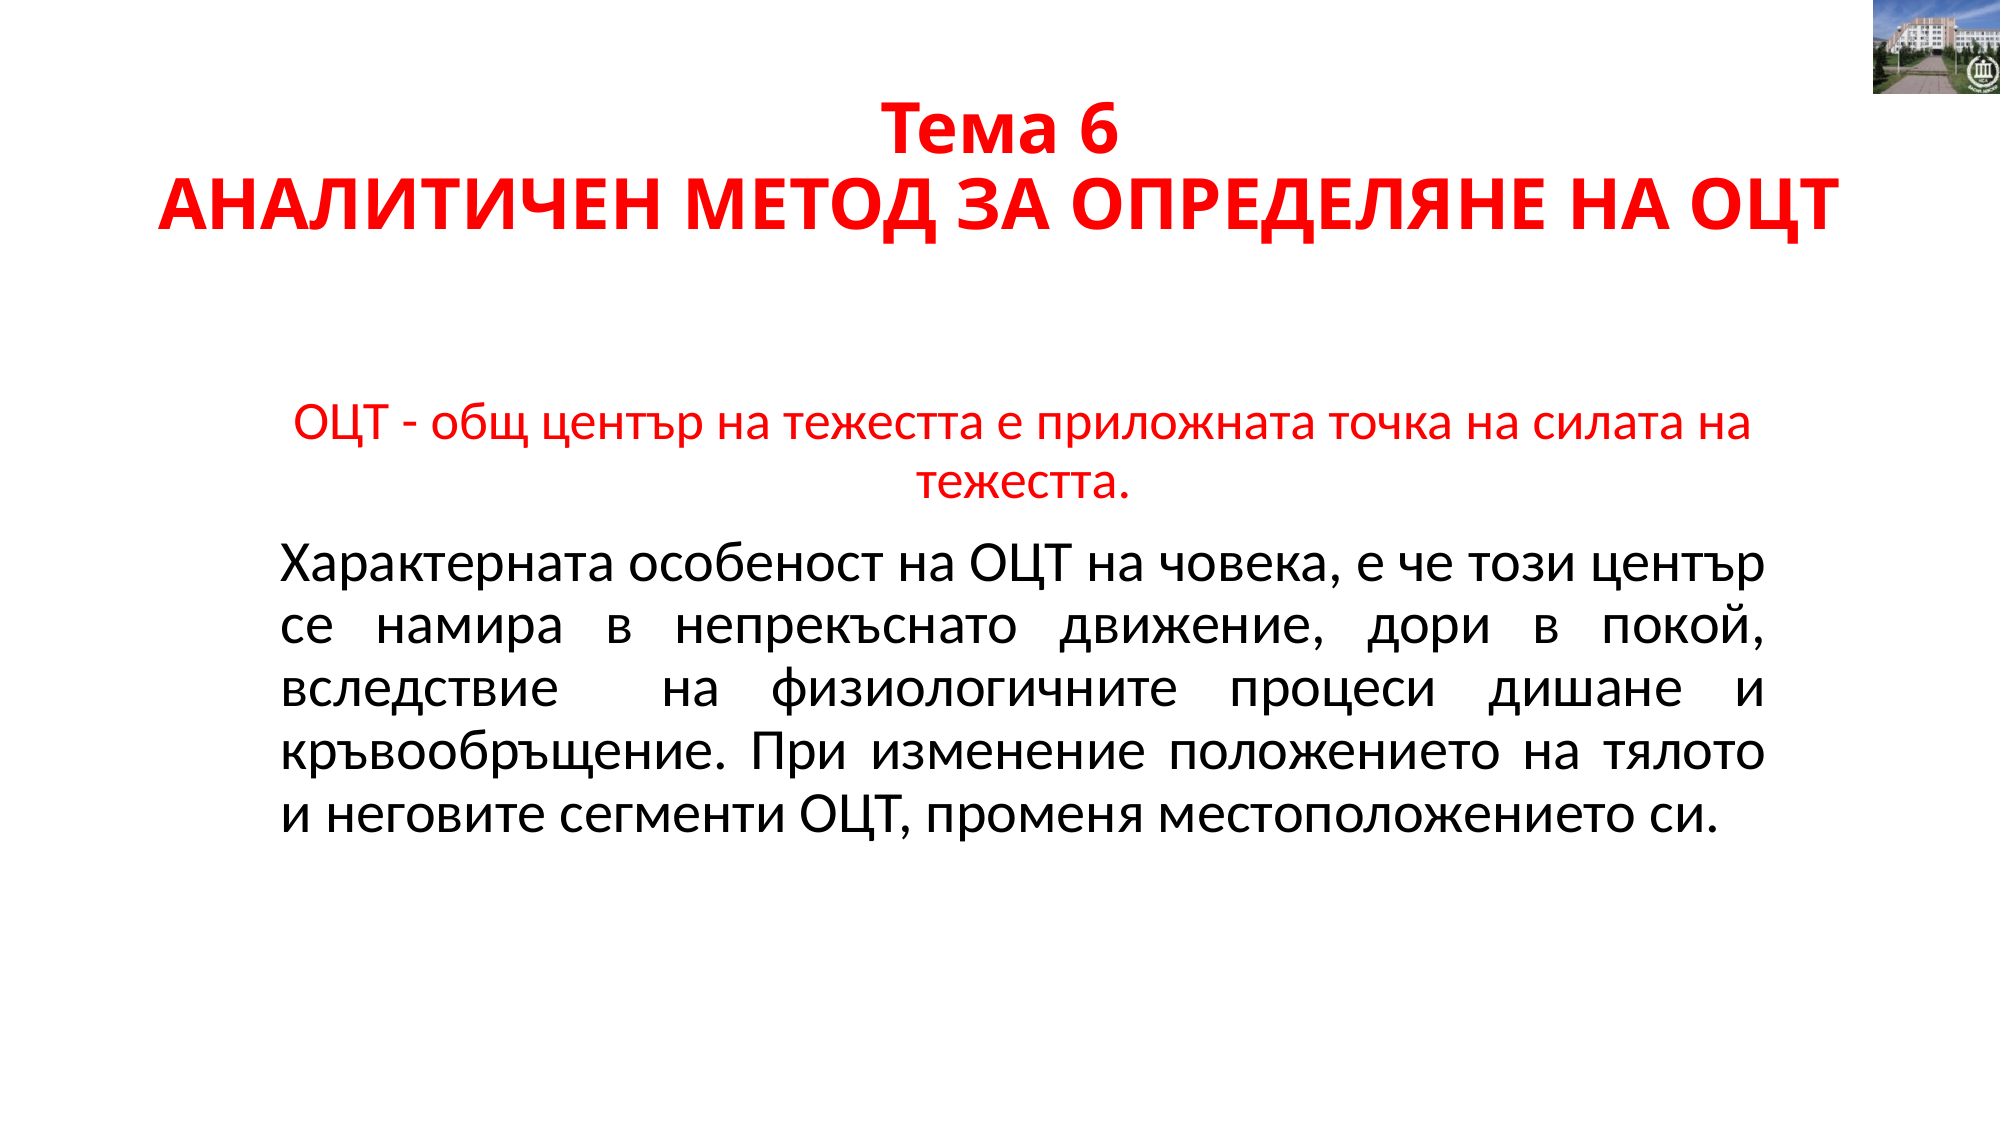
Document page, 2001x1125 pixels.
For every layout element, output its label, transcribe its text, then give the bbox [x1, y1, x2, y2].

list ОЦТ - общ център на тежестта е приложната точка на силата на тежестта. Характерната особеност на ОЦТ на човека, е че този център се намира в непрекъснато движение, дори в покой, вследствие на физиологичните процеси дишане и кръвообръщение. При изменение положението на тялото и неговите сегменти ОЦТ, променя местоположението си. [265, 299, 1782, 1014]
title Тема 6 АНАЛИТИЧЕН МЕТОД ЗА ОПРЕДЕЛЯНЕ НА ОЦТ [137, 59, 1863, 278]
picture [1873, 0, 2000, 94]
